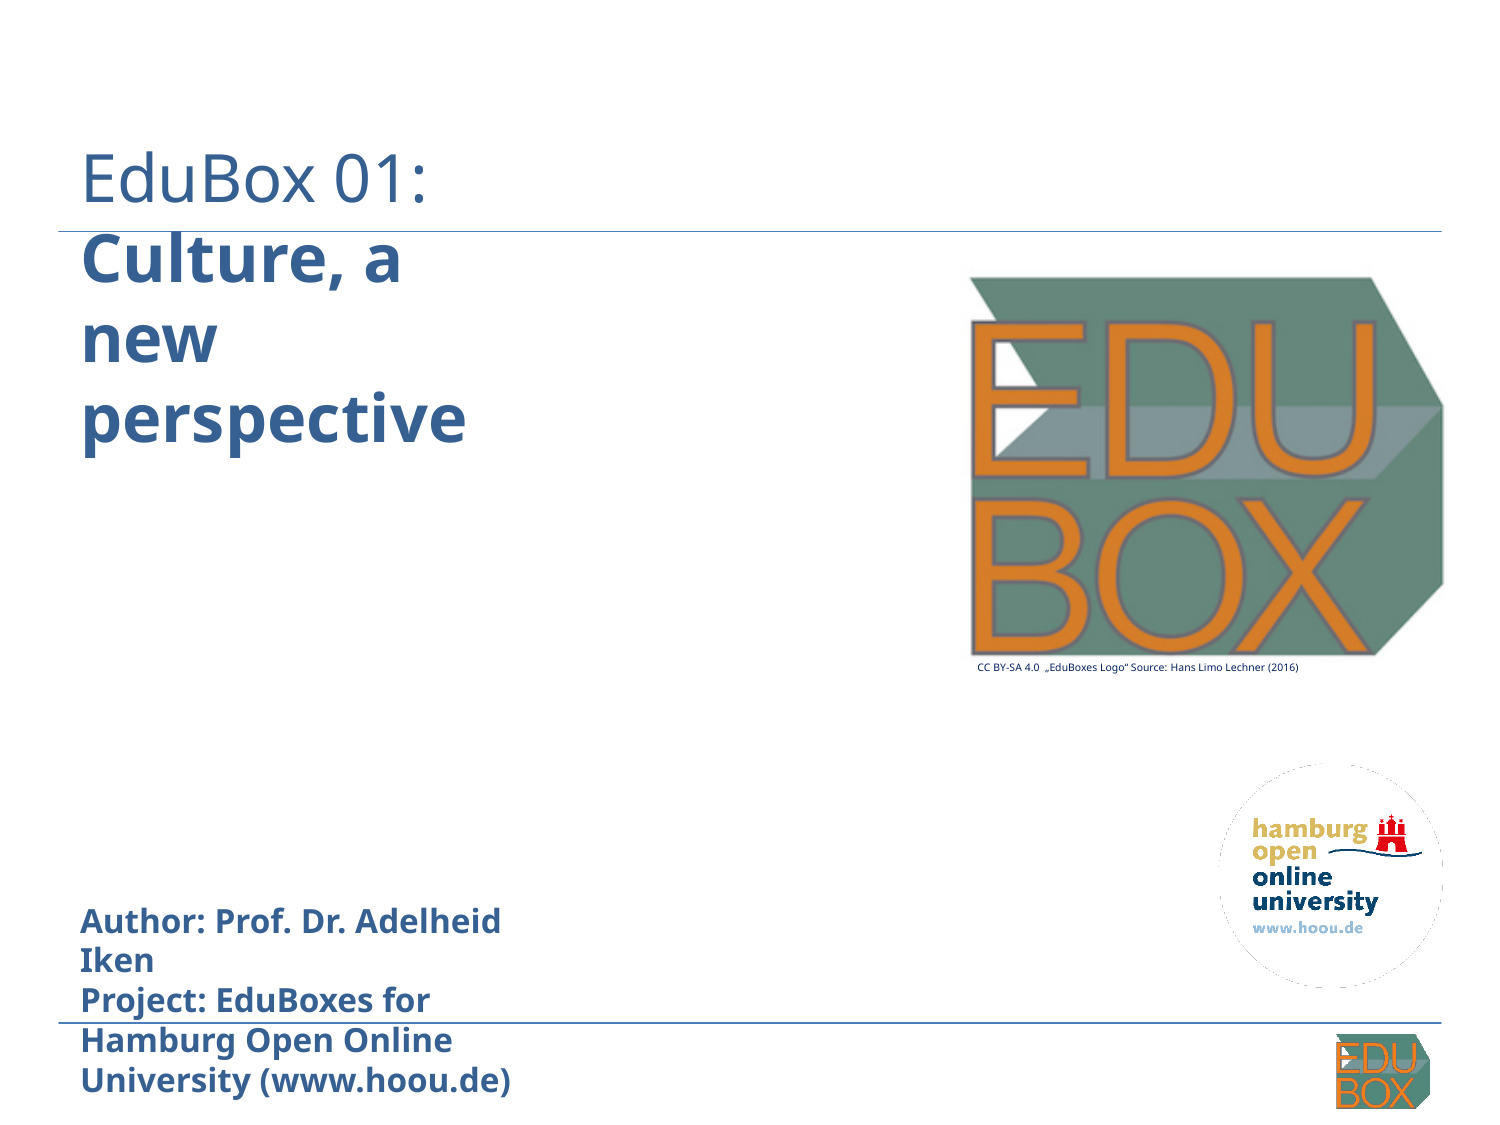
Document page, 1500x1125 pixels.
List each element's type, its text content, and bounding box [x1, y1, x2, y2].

list EduBox 01: Culture, a new perspective Author: Prof. Dr. Adelheid Iken Project: EduBoxes for Hamburg Open Online University (www.hoou.de) [53, 254, 1404, 1005]
text_box CC BY-SA 4.0 „EduBoxes Logo“ Source: Hans Limo Lechner (2016) [962, 653, 1412, 683]
picture [931, 250, 1483, 685]
picture [1218, 763, 1443, 988]
picture [1328, 1028, 1437, 1114]
